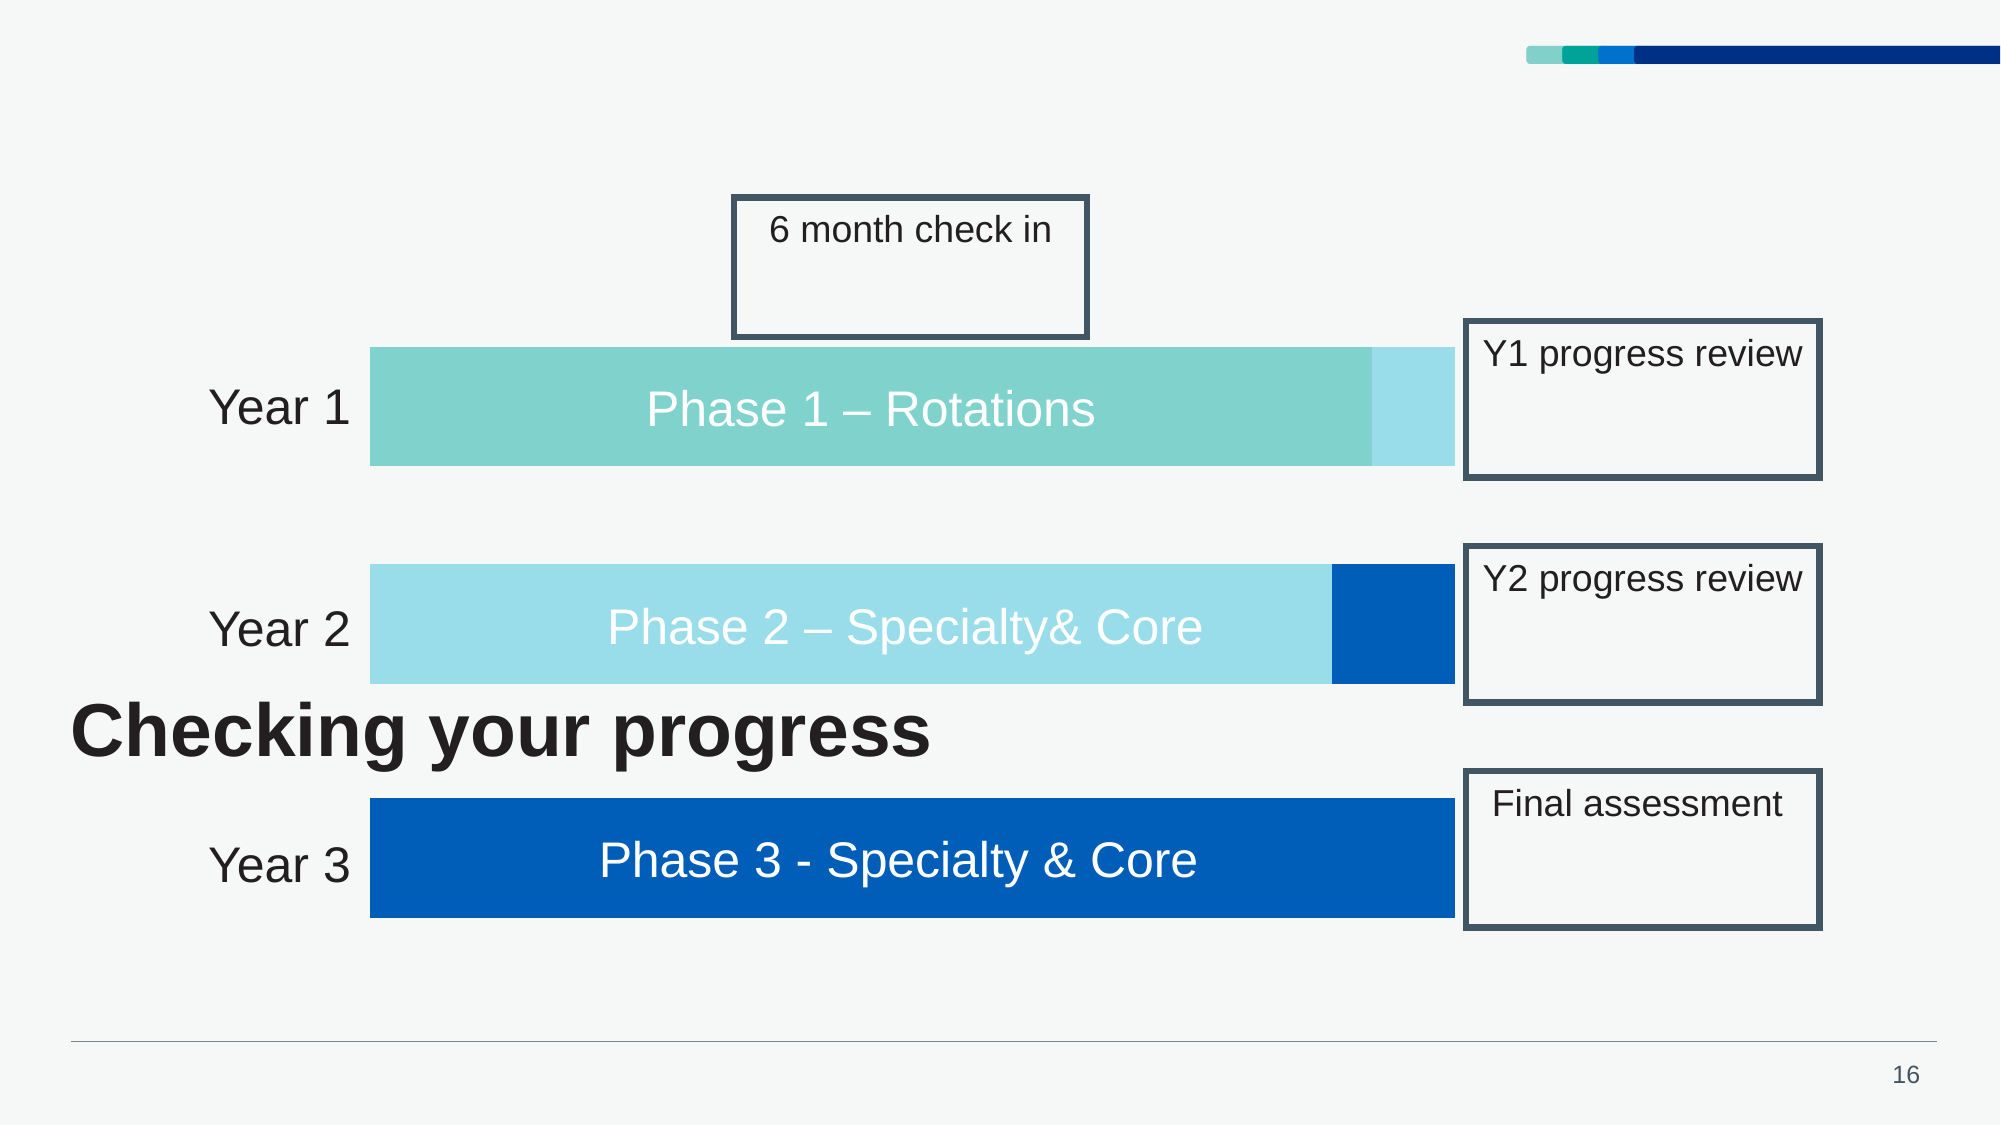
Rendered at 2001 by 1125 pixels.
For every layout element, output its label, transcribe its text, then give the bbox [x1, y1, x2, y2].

text_box Phase 3 - Specialty & Core [370, 798, 1455, 918]
text_box Y2 progress review [1466, 546, 1820, 703]
text_box Phase 2 – Specialty& Core [370, 564, 1332, 684]
text_box Year 3 [193, 825, 371, 901]
text_box 6 month check in [734, 197, 1088, 338]
title Checking your progress [70, 70, 1942, 213]
text_box Y1 progress review [1466, 321, 1820, 478]
text_box Year 1 [193, 366, 370, 443]
text_box [1372, 347, 1455, 466]
text_box [1332, 564, 1455, 684]
text_box Year 2 [193, 588, 371, 665]
text_box Phase 1 – Rotations [370, 347, 1372, 466]
text_box Final assessment [1466, 771, 1820, 928]
